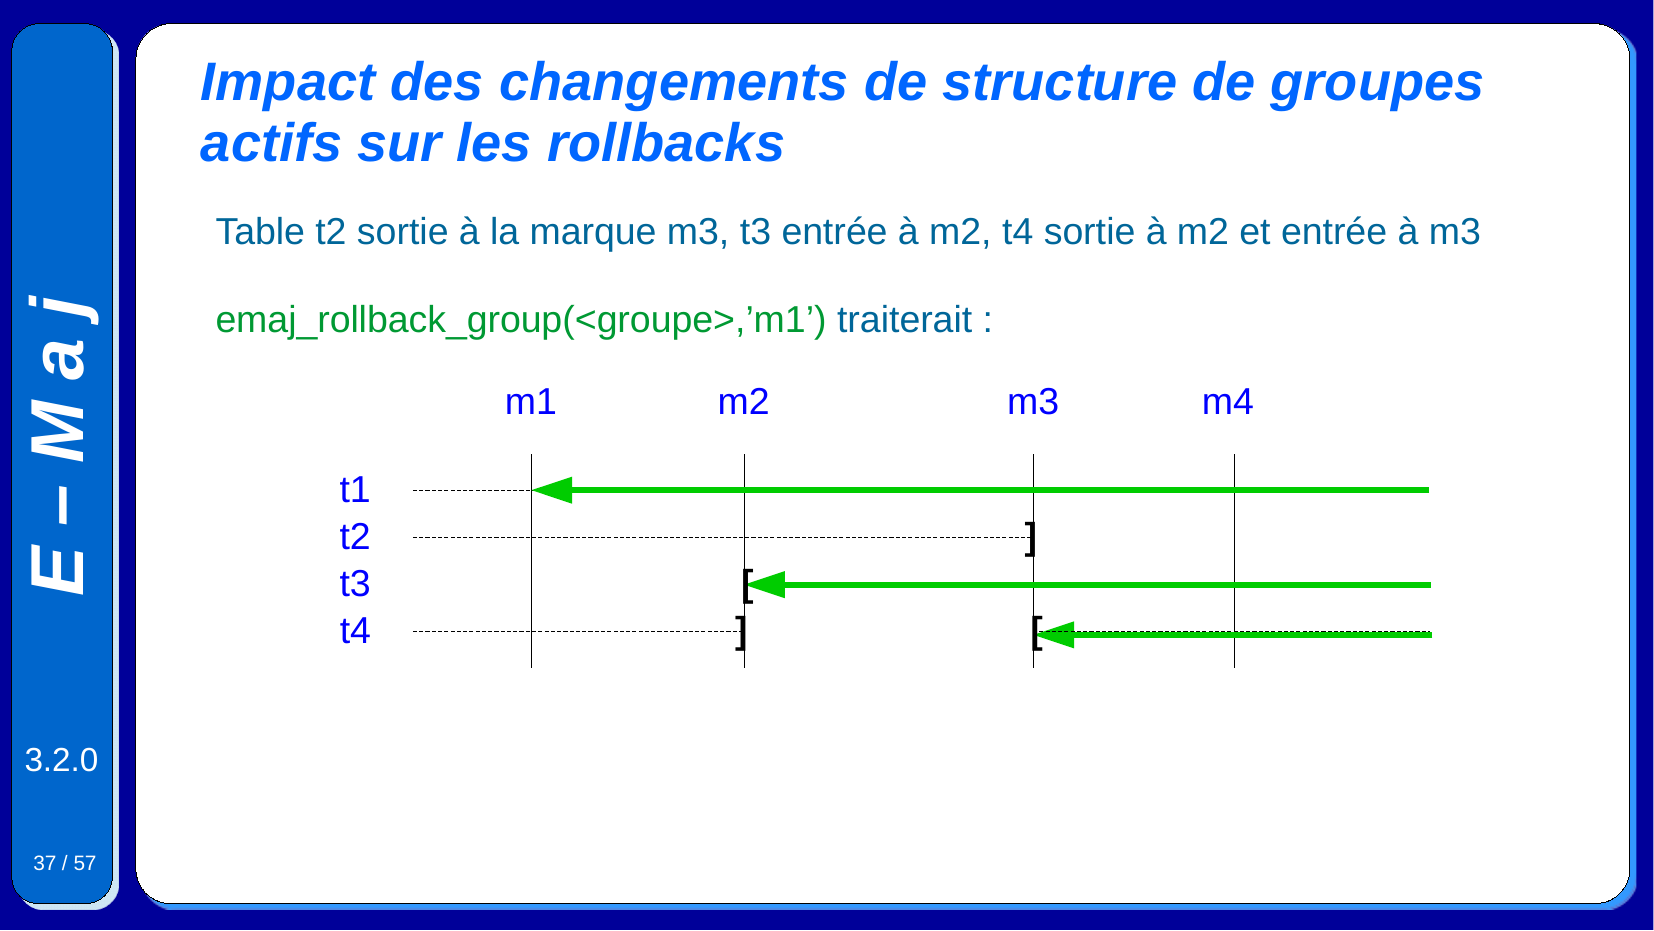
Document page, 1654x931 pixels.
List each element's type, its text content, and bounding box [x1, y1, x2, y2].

text_box t4 [324, 602, 386, 660]
text_box t2 [324, 507, 386, 555]
text_box t1 [324, 460, 386, 507]
text_box m4 [1187, 373, 1269, 430]
text_box ] [720, 602, 763, 660]
text_box t3 [324, 555, 386, 602]
text_box m2 [702, 373, 785, 430]
title Impact des changements de structure de groupes actifs sur les rollbacks [200, 34, 1575, 191]
text_box m1 [490, 373, 572, 430]
text_box emaj_rollback_group(<groupe>,’m1’) traiterait : [200, 291, 1009, 349]
text_box [ [1015, 602, 1058, 660]
text_box ] [1009, 507, 1053, 565]
text_box m3 [992, 373, 1074, 430]
text_box [ [726, 555, 769, 612]
text_box Table t2 sortie à la marque m3, t3 entrée à m2, t4 sortie à m2 et entrée à m3 [200, 203, 1507, 260]
